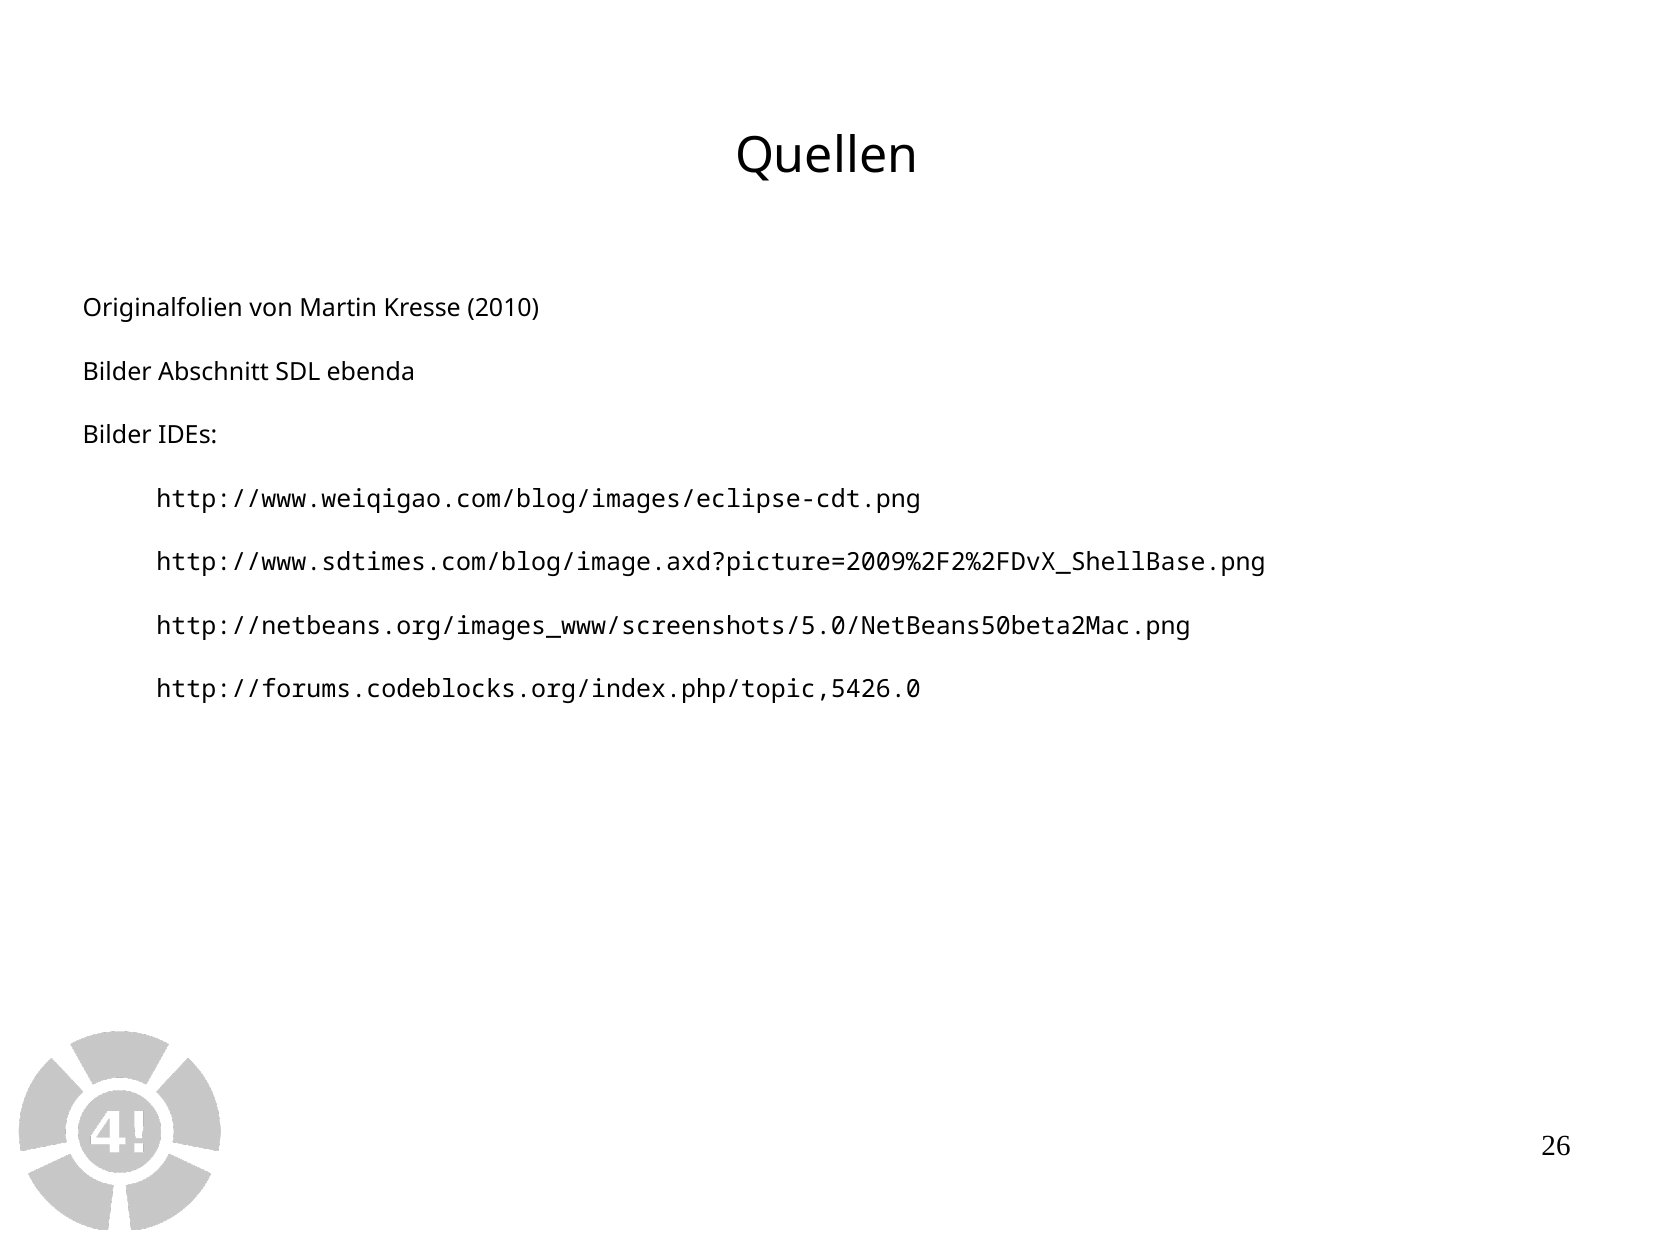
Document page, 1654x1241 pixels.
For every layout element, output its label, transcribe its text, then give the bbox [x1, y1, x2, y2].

list Originalfolien von Martin Kresse (2010) Bilder Abschnitt SDL ebenda Bilder IDEs: http://www.weiqigao.com/blog/images/eclipse-cdt.png http://www.sdtimes.com/blog/image.axd?picture=2009%2F2%2FDvX_ShellBase.png http://netbeans.org/images_www/screenshots/5.0/NetBeans50beta2Mac.png http://forums.codeblocks.org/index.php/topic,5426.0 [82, 290, 1607, 1109]
picture [11, 1031, 226, 1230]
title Quellen [82, 49, 1571, 257]
